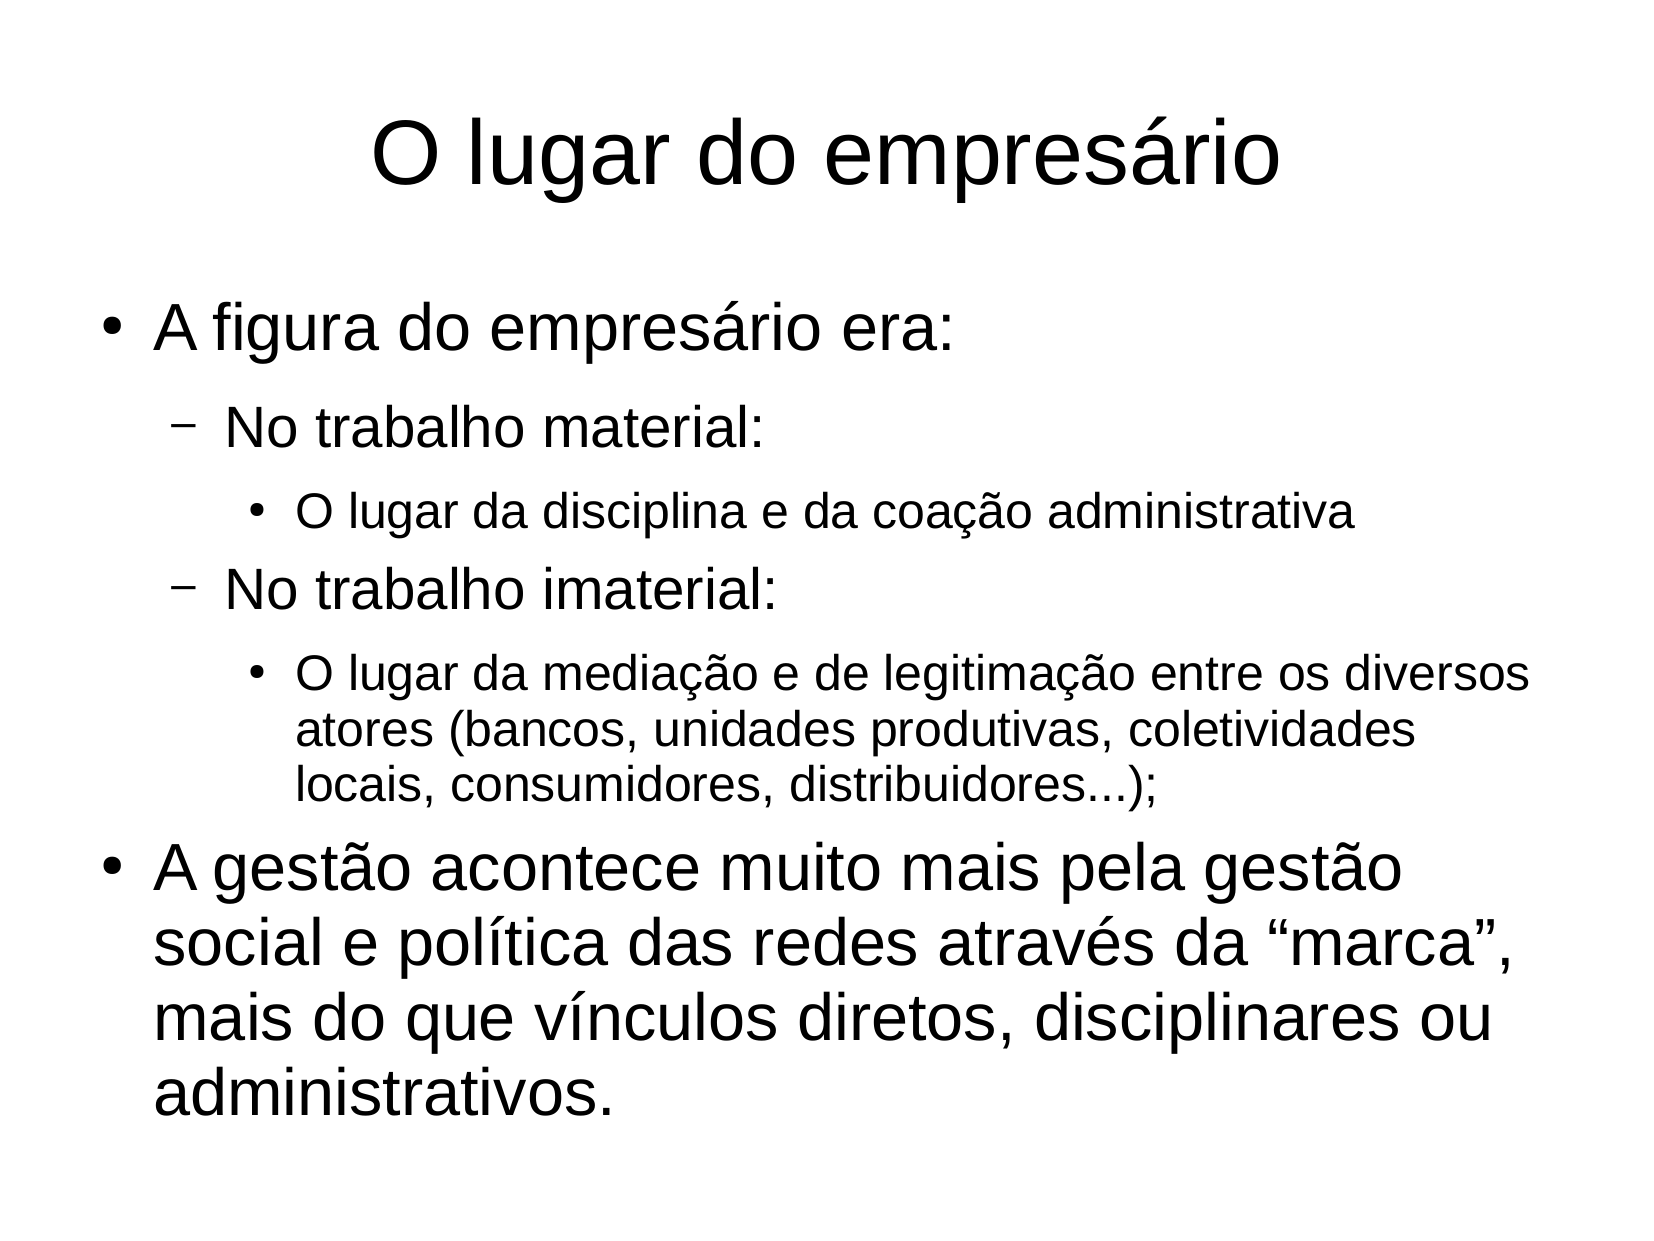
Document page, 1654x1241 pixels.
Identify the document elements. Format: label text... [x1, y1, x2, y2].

title O lugar do empresário [82, 49, 1571, 257]
list A figura do empresário era: No trabalho material: O lugar da disciplina e da coação administrativa No trabalho imaterial: O lugar da mediação e de legitimação entre os diversos atores (bancos, unidades produtivas, coletividades locais, consumidores, distribuidores...); A gestão acontece muito mais pela gestão social e política das redes através da “marca”, mais do que vínculos diretos, disciplinares ou administrativos. [82, 290, 1571, 1010]
